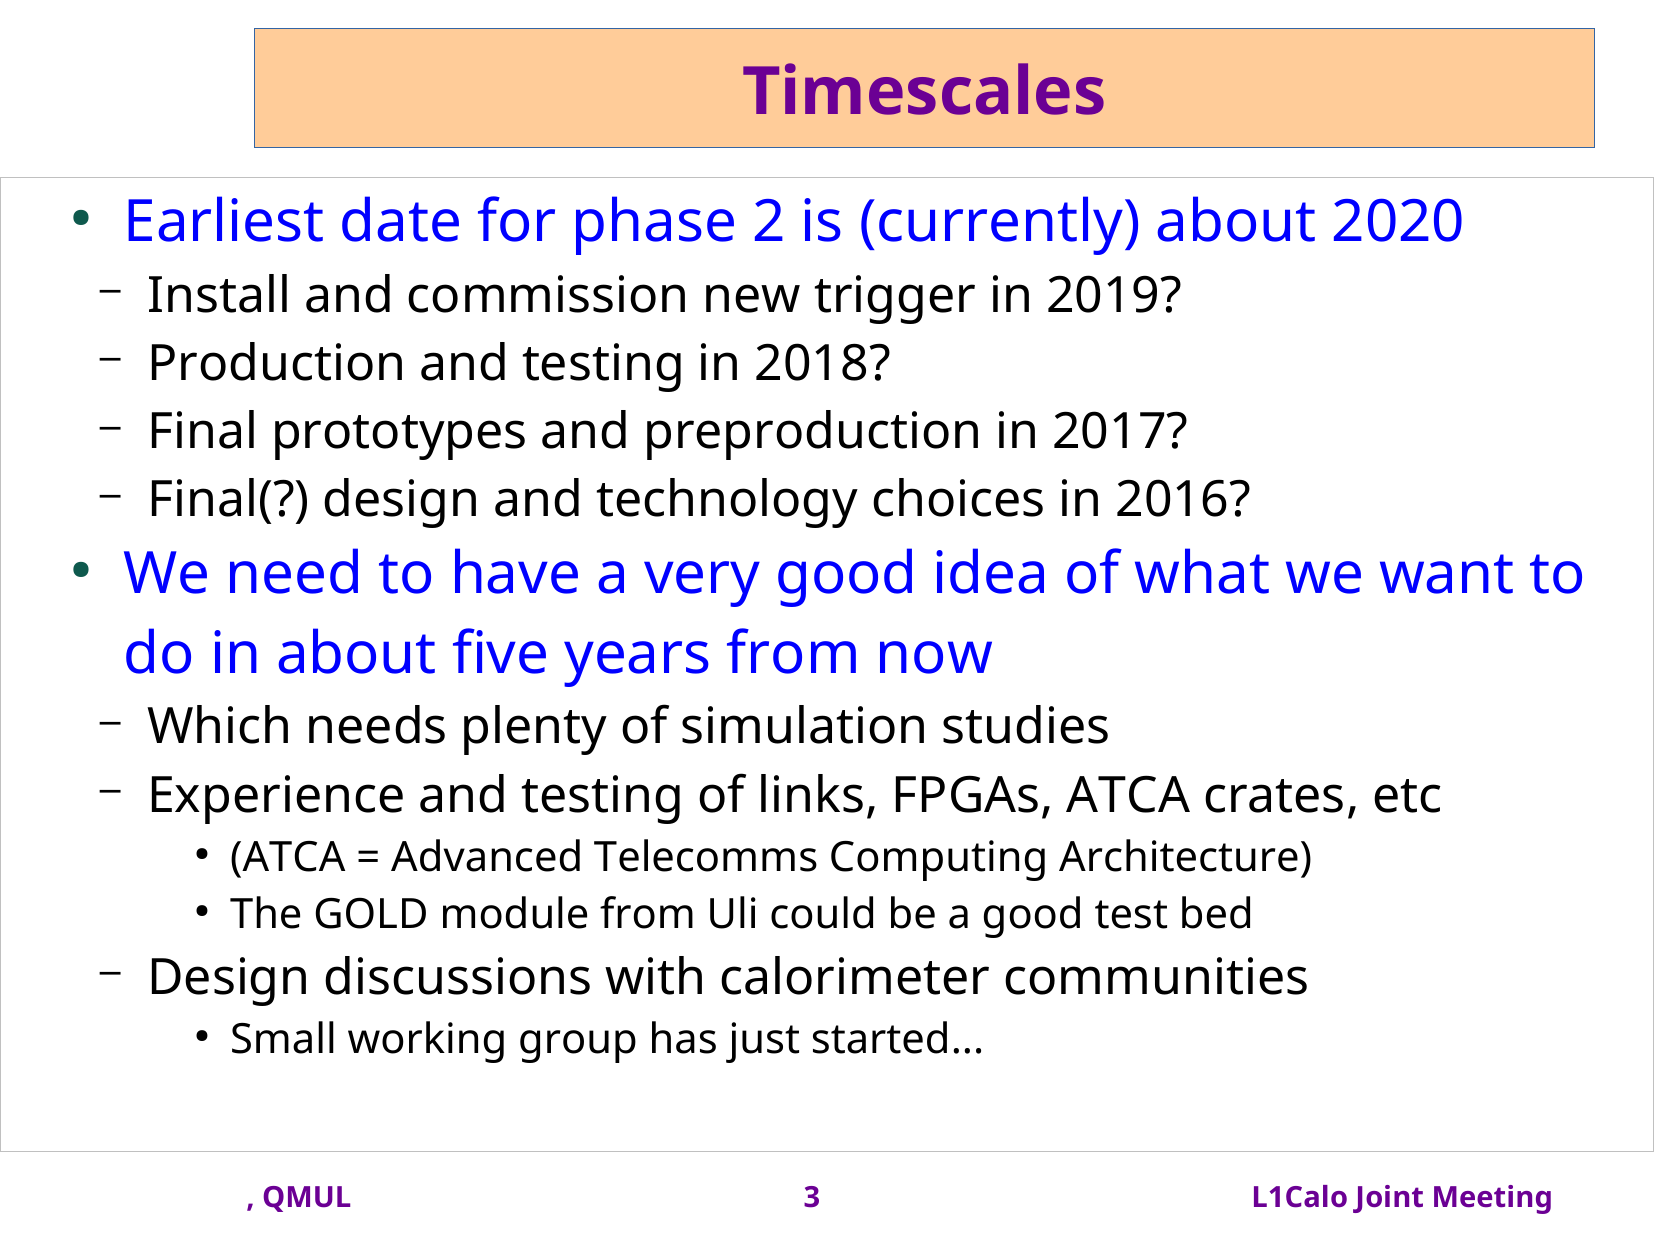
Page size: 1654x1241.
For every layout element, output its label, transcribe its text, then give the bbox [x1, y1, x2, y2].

list Earliest date for phase 2 is (currently) about 2020 Install and commission new trigger in 2019? Production and testing in 2018? Final prototypes and preproduction in 2017? Final(?) design and technology choices in 2016? We need to have a very good idea of what we want to do in about five years from now Which needs plenty of simulation studies Experience and testing of links, FPGAs, ATCA crates, etc (ATCA = Advanced Telecomms Computing Architecture) The GOLD module from Uli could be a good test bed Design discussions with calorimeter communities Small working group has just started... [52, 179, 1598, 1146]
title Timescales [254, 28, 1595, 148]
